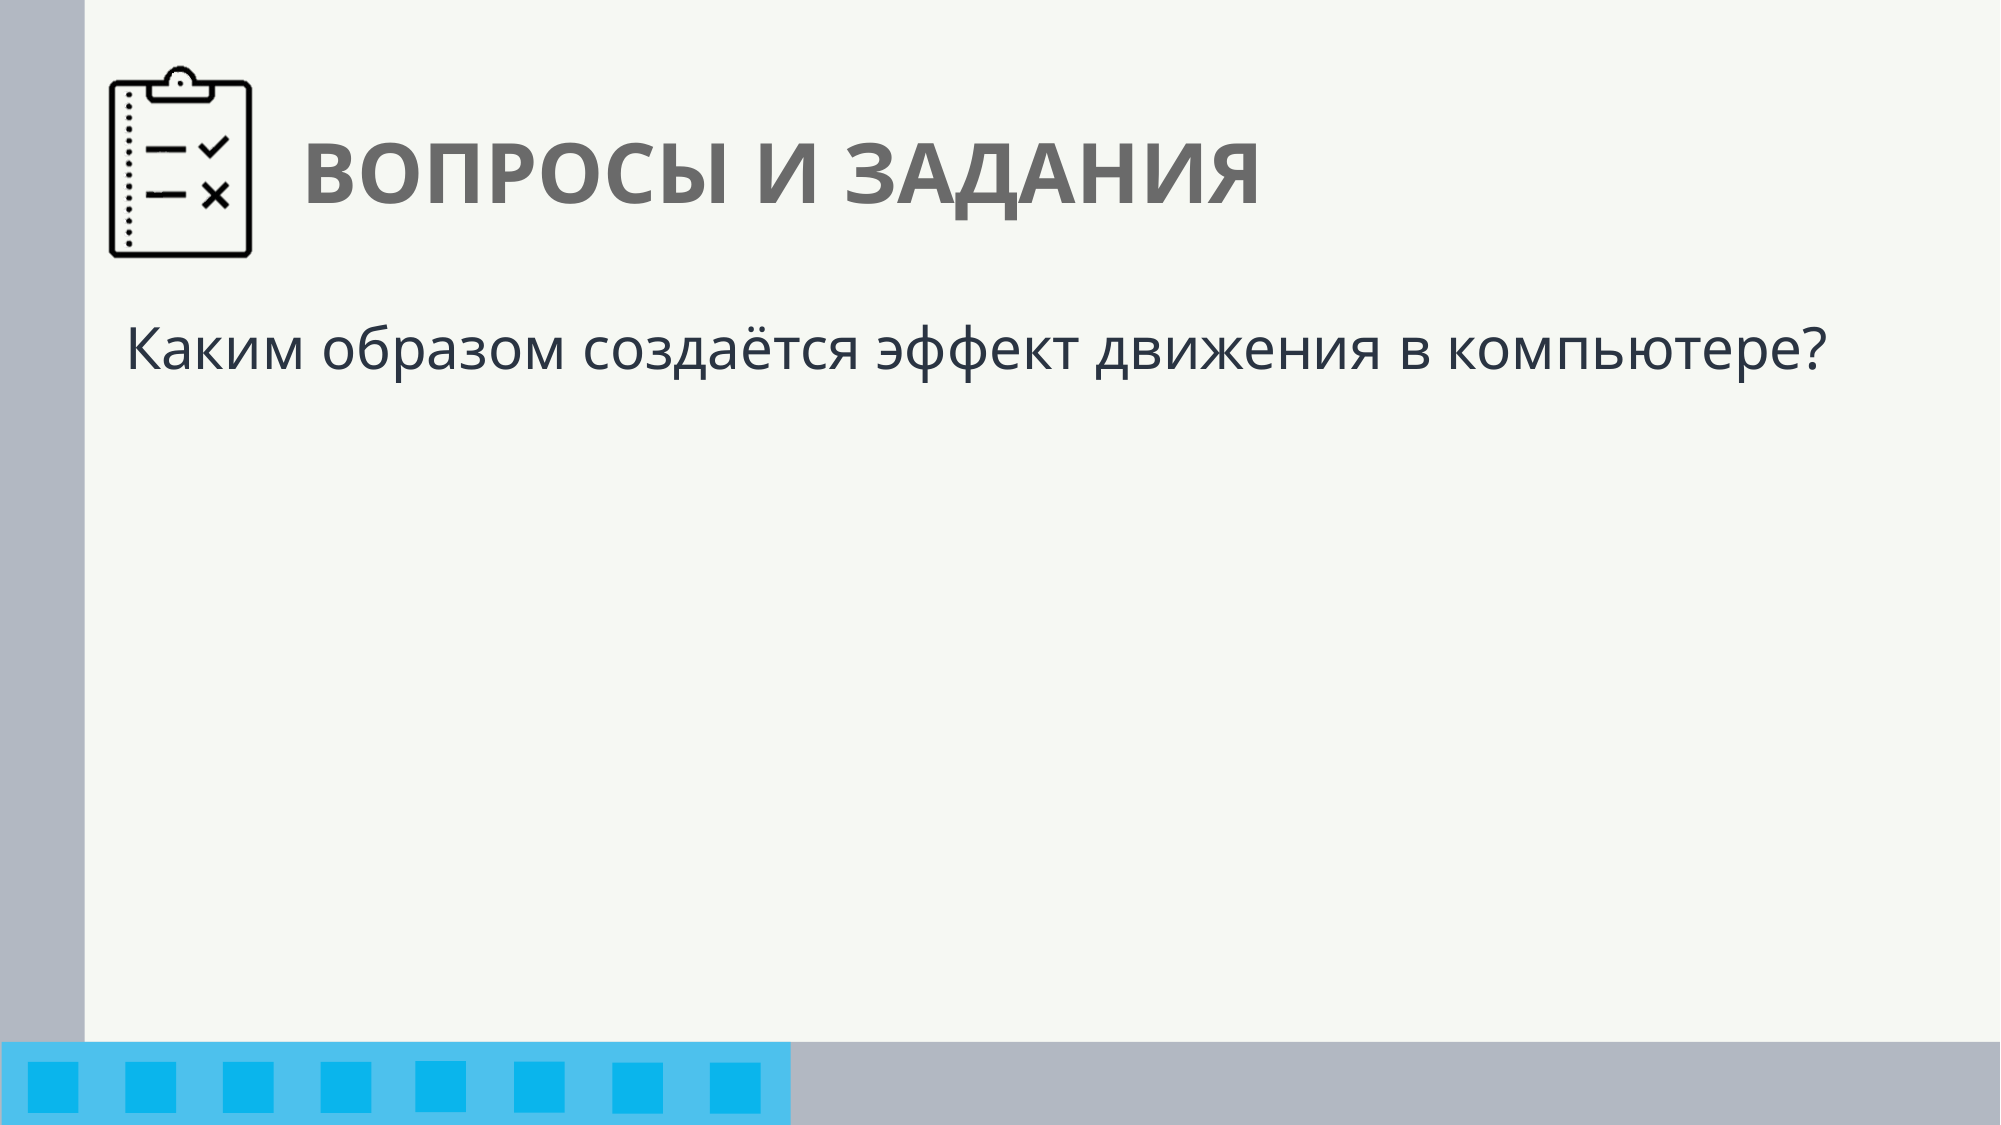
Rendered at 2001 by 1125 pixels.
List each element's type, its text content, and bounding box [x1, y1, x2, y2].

picture [85, 54, 286, 286]
list Каким образом создаётся эффект движения в компьютере? [110, 311, 1892, 529]
title ВОПРОСЫ И ЗАДАНИЯ [285, 67, 1892, 286]
